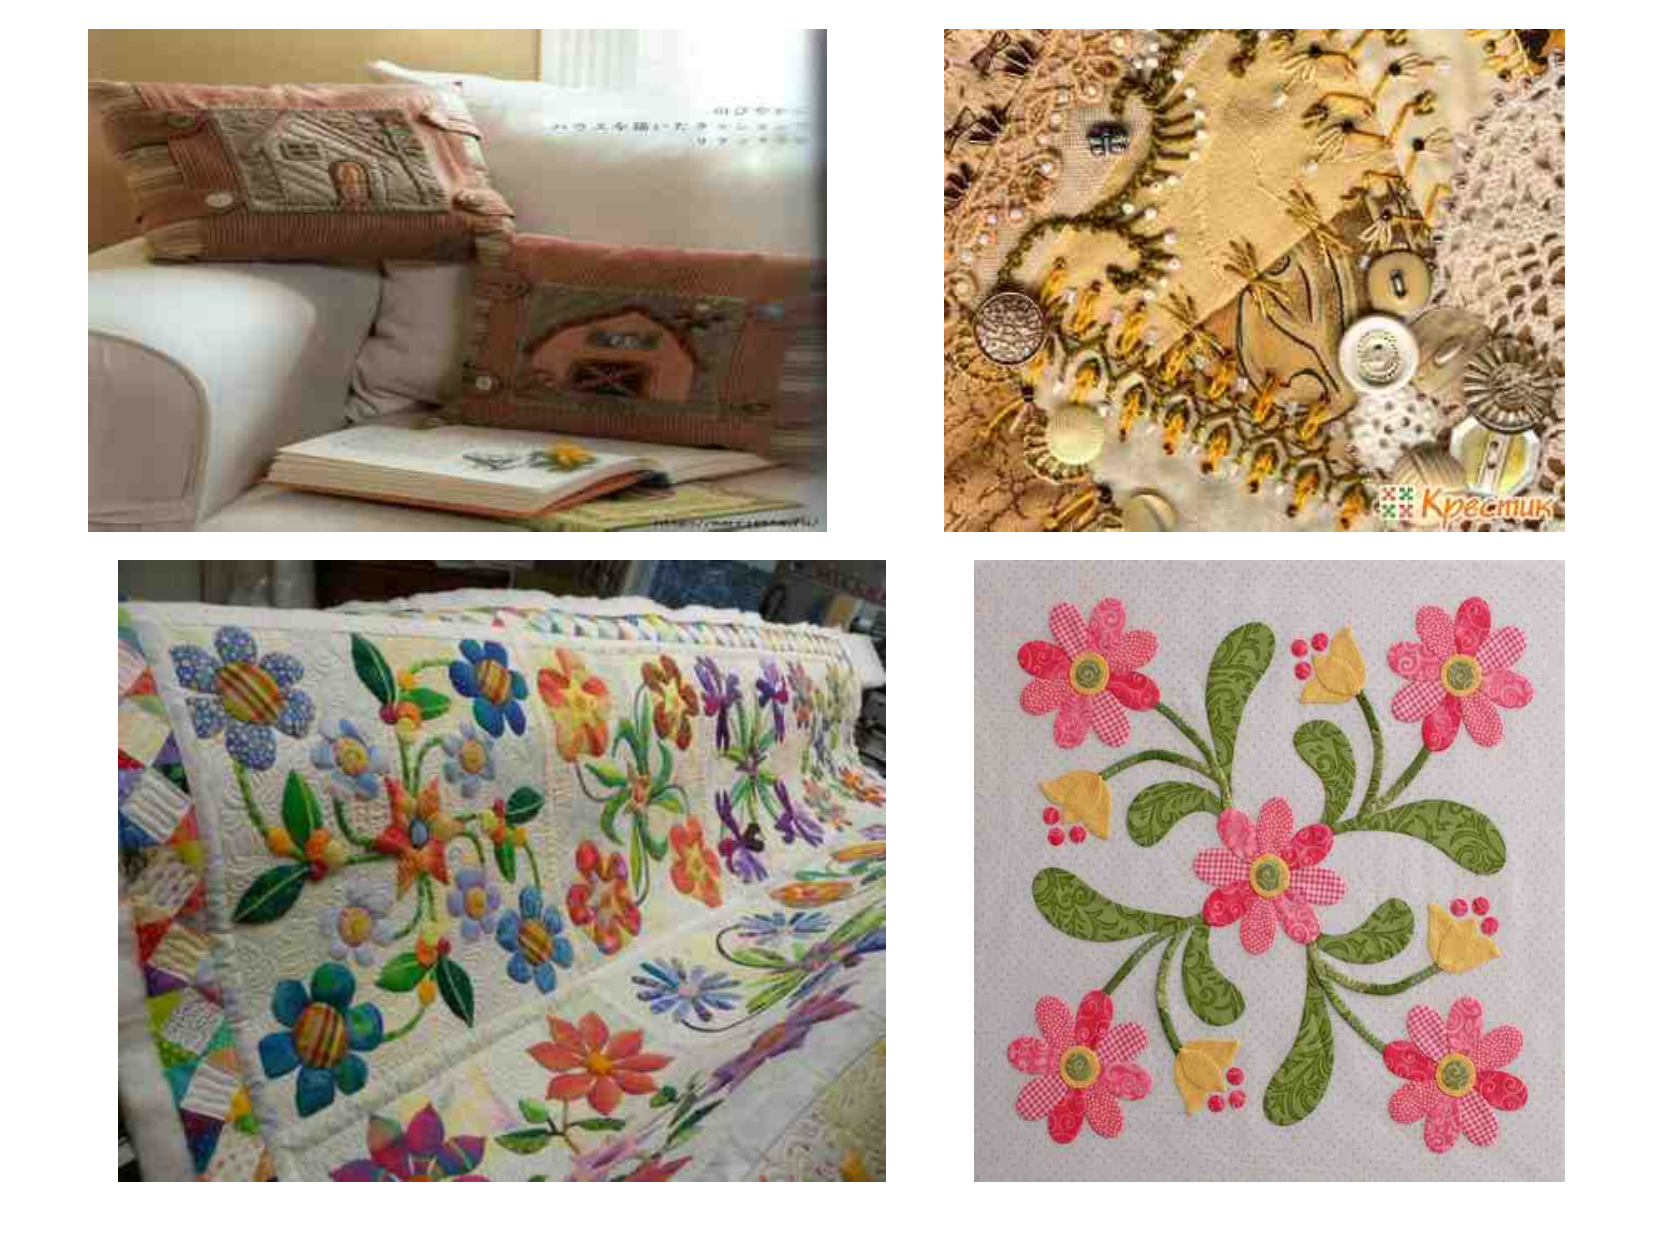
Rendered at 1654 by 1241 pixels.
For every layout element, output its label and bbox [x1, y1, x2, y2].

picture [118, 560, 886, 1182]
picture [974, 560, 1565, 1182]
picture [88, 29, 827, 532]
picture [944, 29, 1565, 532]
